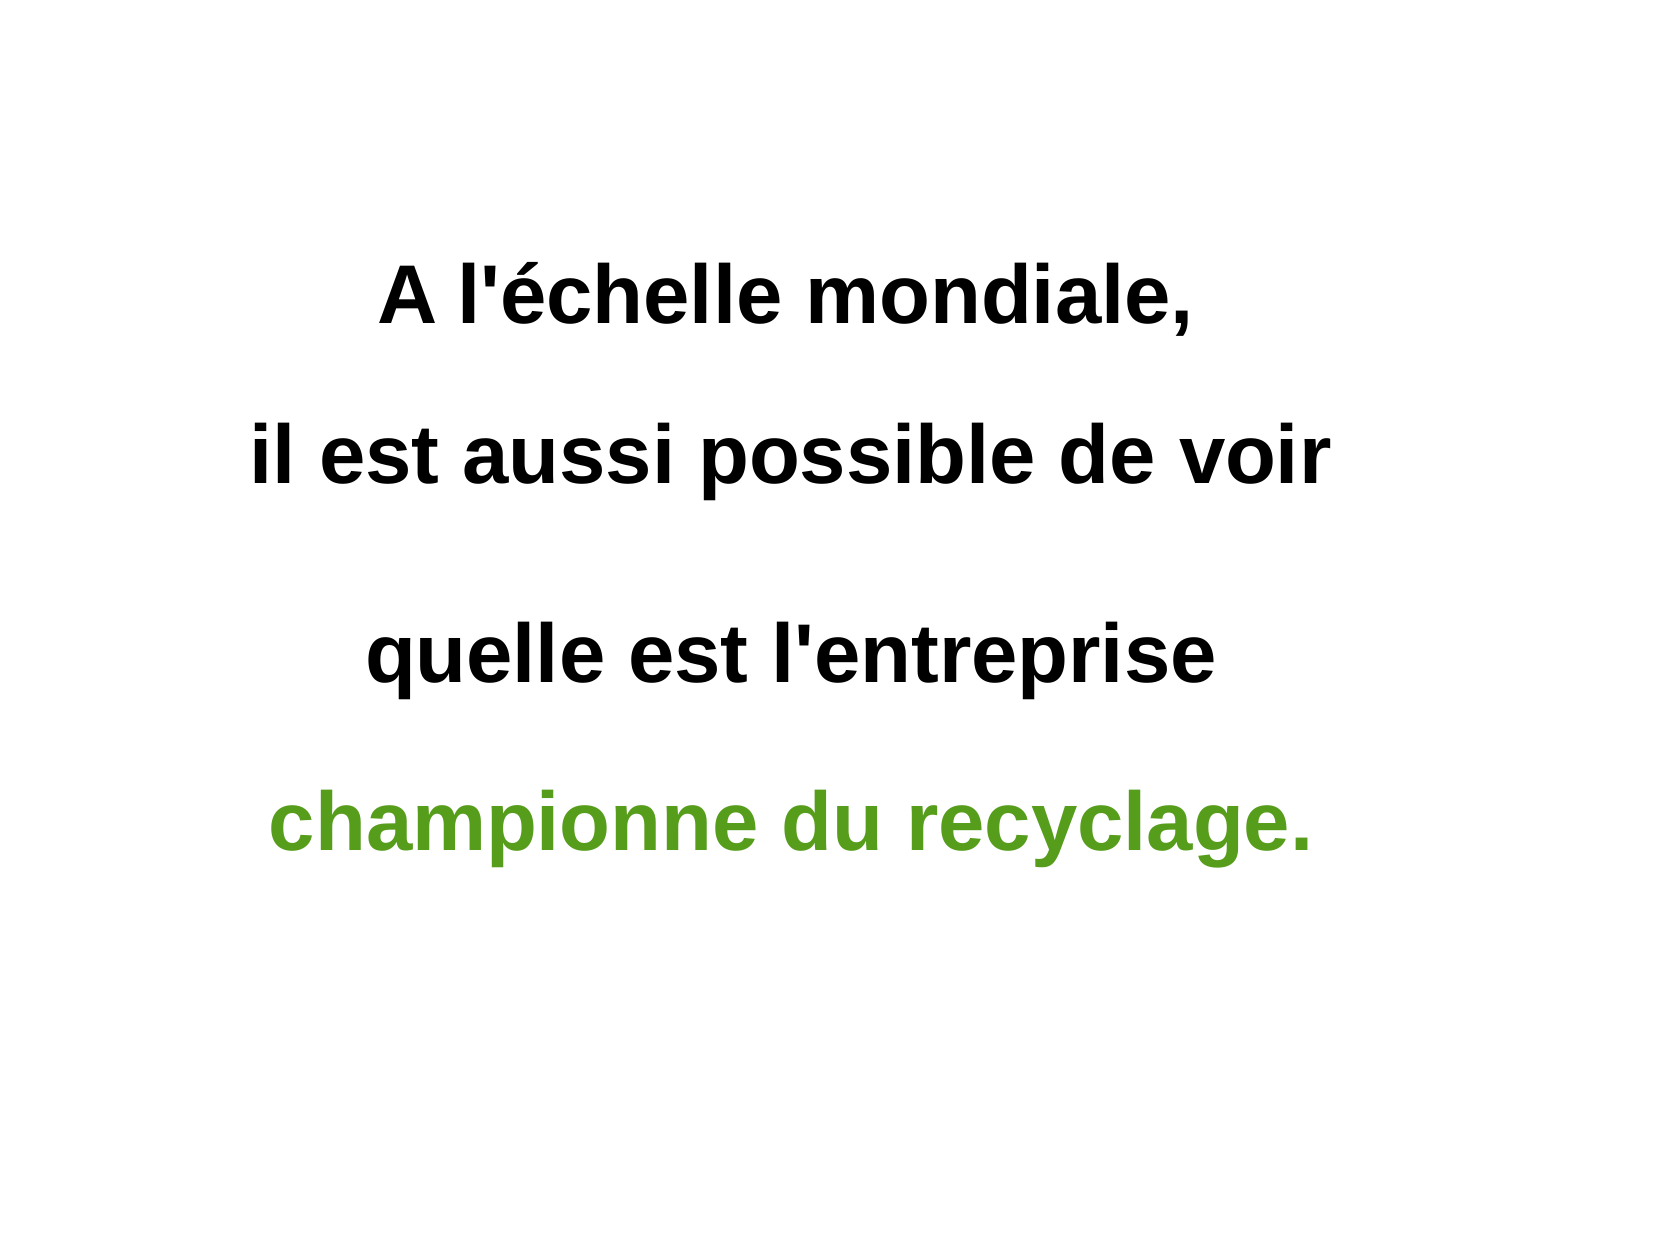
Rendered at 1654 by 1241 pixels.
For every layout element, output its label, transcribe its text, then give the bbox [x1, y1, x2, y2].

text_box [476, 463, 491, 476]
text_box [236, 463, 875, 506]
text_box A l'échelle mondiale, [106, 194, 1560, 331]
text_box [764, 463, 785, 476]
text_box quelle est l'entreprise [248, 553, 1335, 662]
text_box [715, 463, 733, 476]
text_box il est aussi possible de voir [141, 354, 1441, 463]
text_box [525, 463, 542, 475]
text_box championne du recyclage. [212, 721, 1371, 969]
